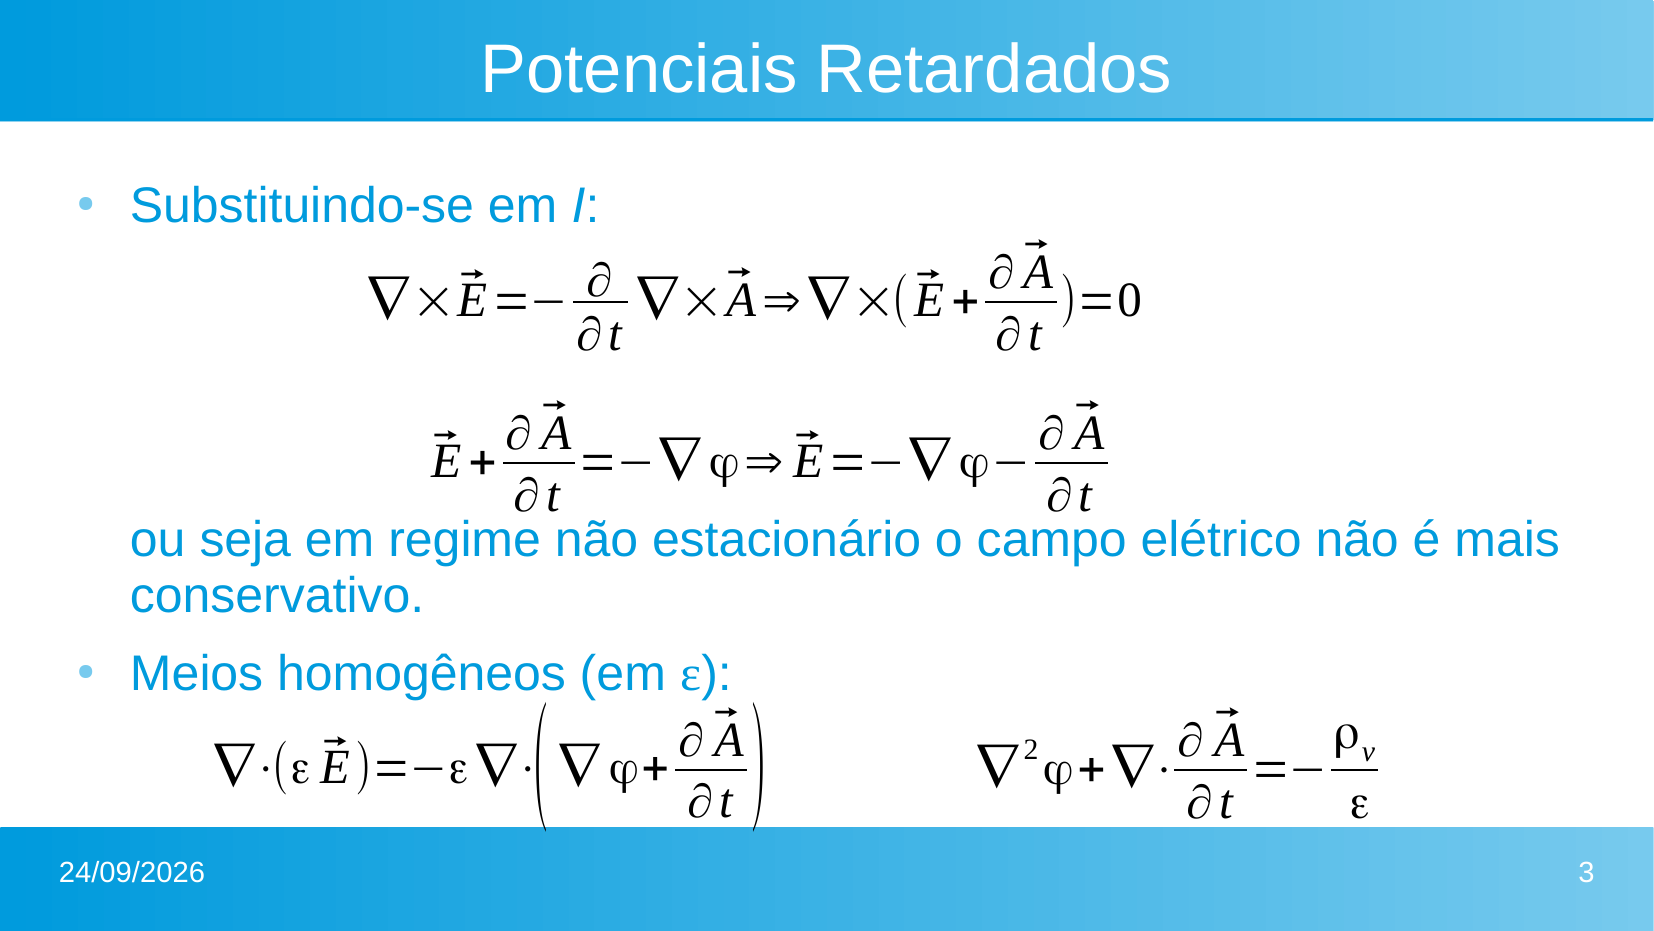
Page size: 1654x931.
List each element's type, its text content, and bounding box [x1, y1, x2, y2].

list Substituindo-se em I: ou seja em regime não estacionário o campo elétrico não é mais conservativo. Meios homogêneos (em ε): [59, 177, 1595, 768]
chart [360, 237, 1149, 361]
chart [422, 398, 1116, 522]
title Potenciais Retardados [59, 29, 1595, 108]
chart [206, 699, 780, 835]
chart [969, 705, 1387, 829]
